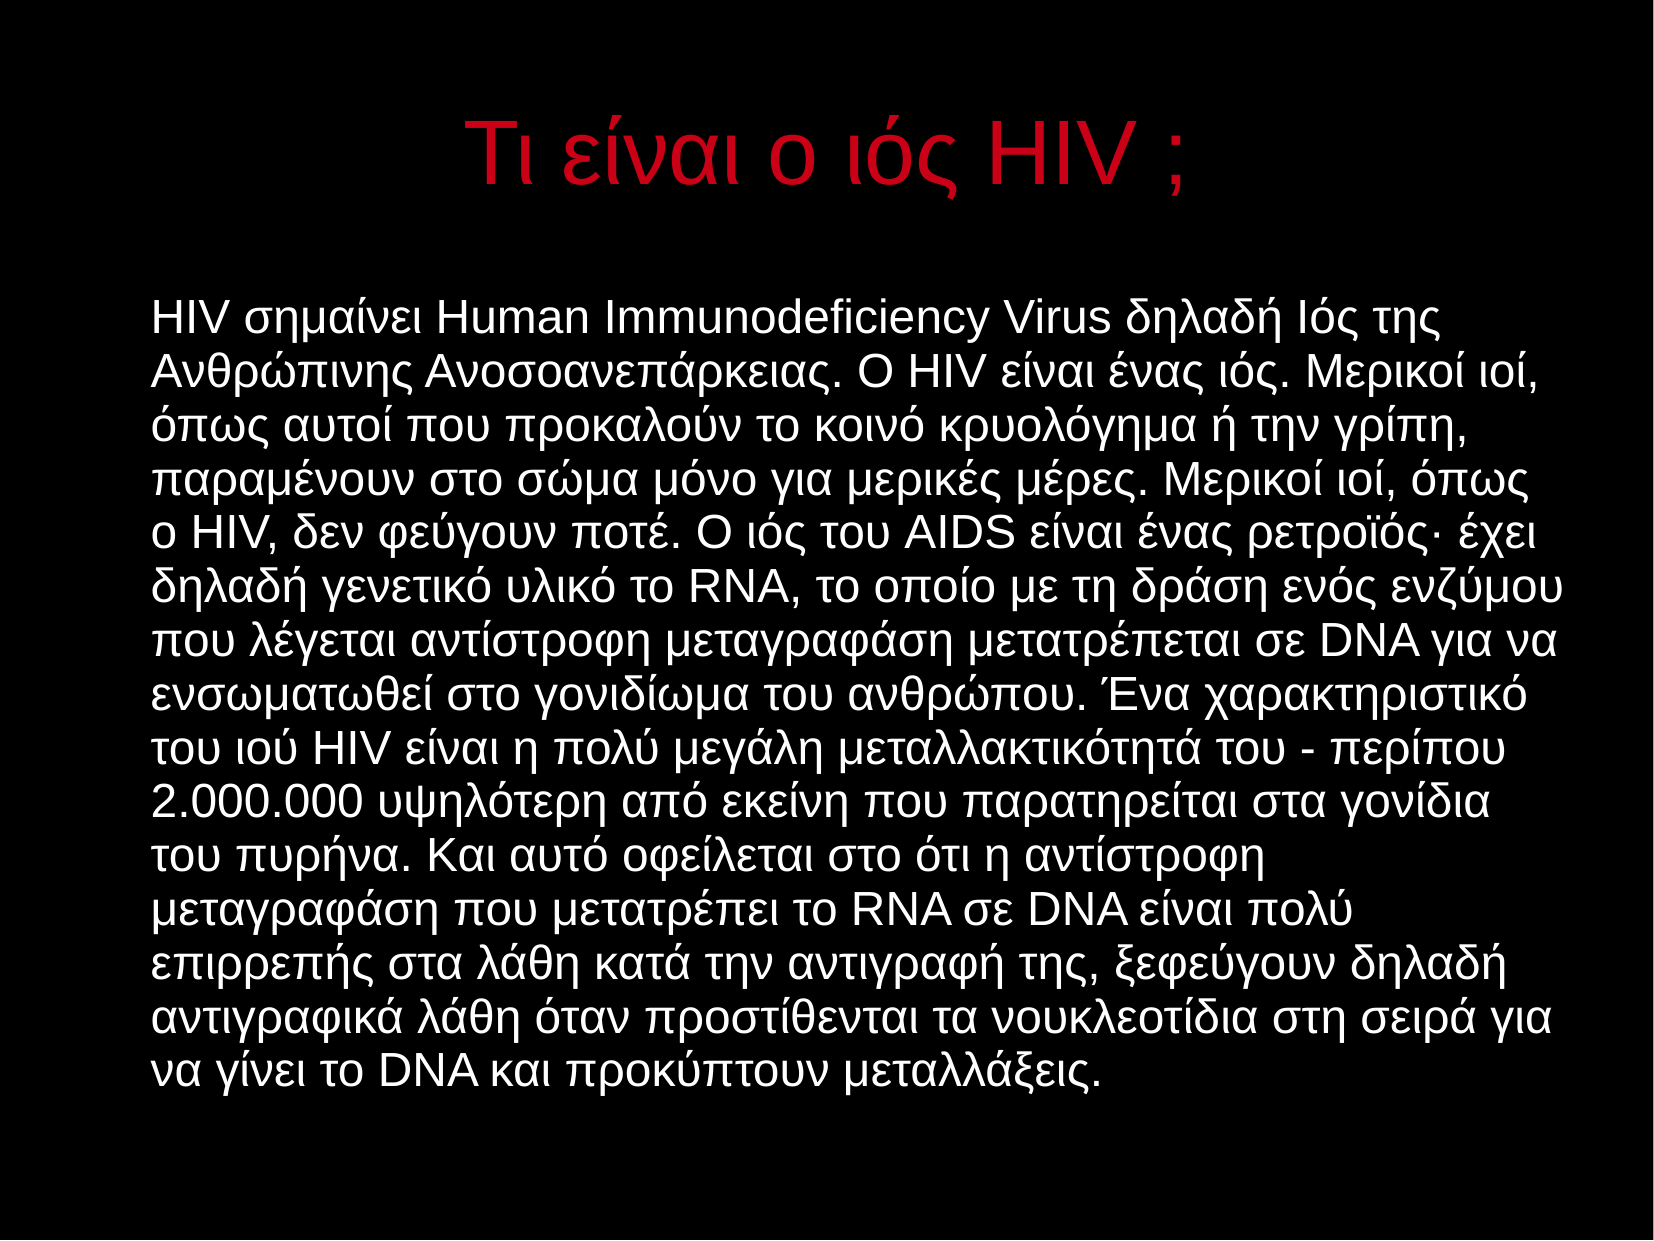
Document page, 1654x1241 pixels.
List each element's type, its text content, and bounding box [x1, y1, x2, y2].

title Τι είναι ο ιός HIV ; [82, 49, 1571, 257]
list HIV σημαίνει Human Immunodeficiency Virus δηλαδή Ιός της Ανθρώπινης Ανοσοανεπάρκειας. Ο HIV είναι ένας ιός. Μερικοί ιοί, όπως αυτοί που προκαλούν το κοινό κρυολόγημα ή την γρίπη, παραμένουν στο σώμα μόνο για μερικές μέρες. Μερικοί ιοί, όπως ο HIV, δεν φεύγουν ποτέ. Ο ιός του AIDS είναι ένας ρετροϊός· έχει δηλαδή γενετικό υλικό το RNA, το οποίο με τη δράση ενός ενζύμου που λέγεται αντίστροφη μεταγραφάση μετατρέπεται σε DNA για να ενσωματωθεί στο γονιδίωμα του ανθρώπου. Ένα χαρακτηριστικό του ιού HIV είναι η πολύ μεγάλη μεταλλακτικότητά του - περίπου 2.000.000 υψηλότερη από εκείνη που παρατηρείται στα γονίδια του πυρήνα. Και αυτό οφείλεται στο ότι η αντίστροφη μεταγραφάση που μετατρέπει το RNA σε DNA είναι πολύ επιρρεπής στα λάθη κατά την αντιγραφή της, ξεφεύγουν δηλαδή αντιγραφικά λάθη όταν προστίθενται τα νουκλεοτίδια στη σειρά για να γίνει το DNA και προκύπτουν μεταλλάξεις. [82, 290, 1571, 1109]
